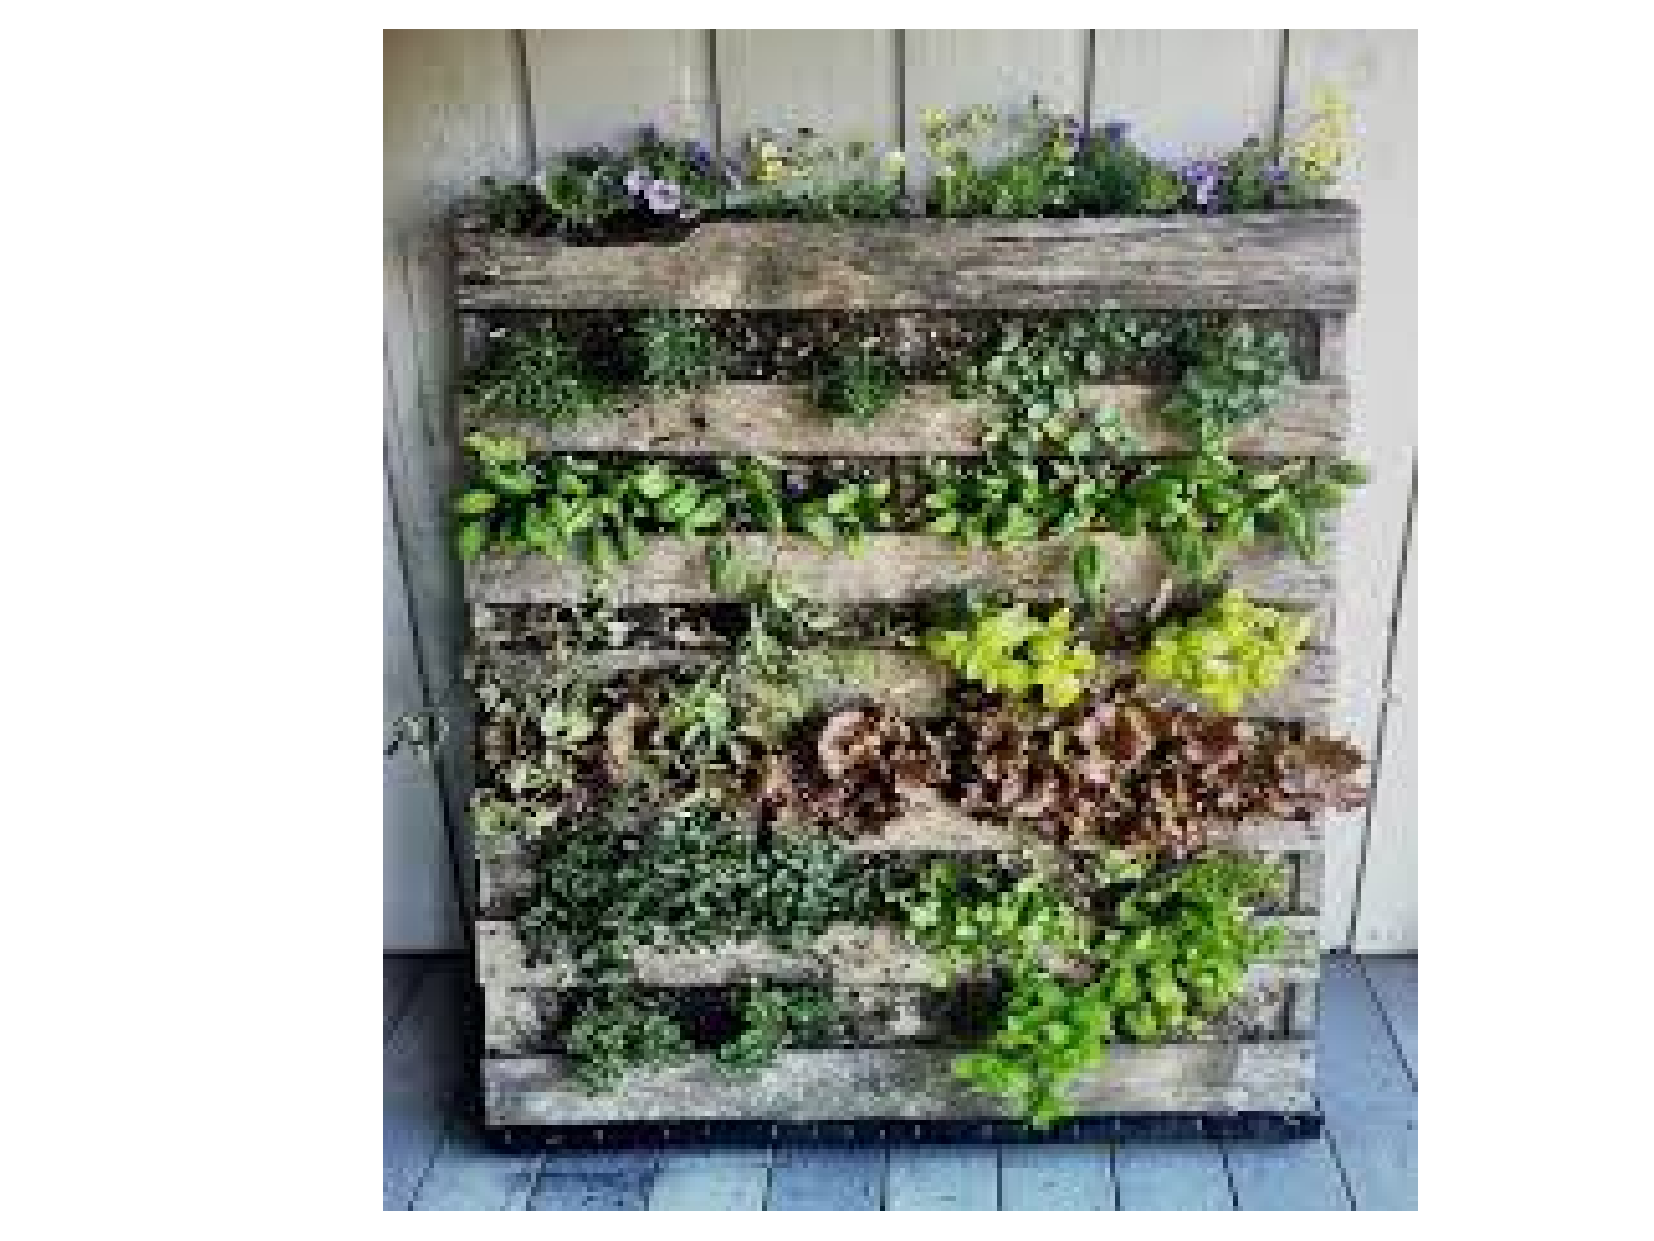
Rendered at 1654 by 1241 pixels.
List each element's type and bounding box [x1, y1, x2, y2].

picture [383, 29, 1418, 1211]
